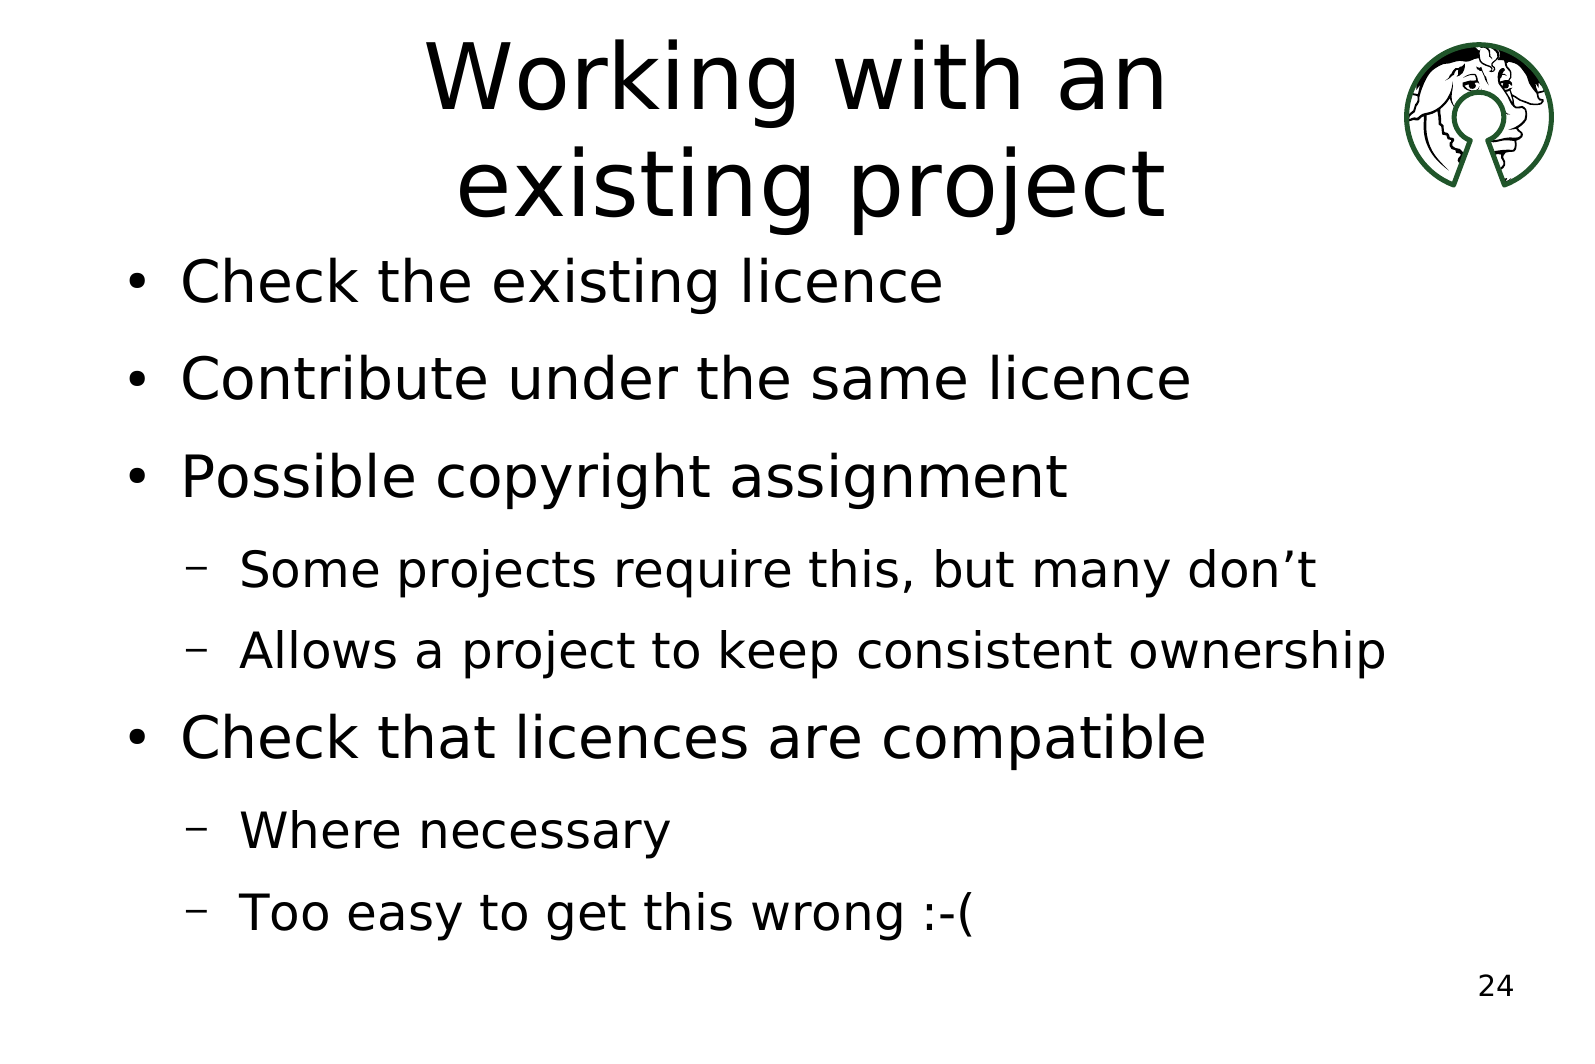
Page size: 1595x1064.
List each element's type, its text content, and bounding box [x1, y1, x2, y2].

list Check the existing licence Contribute under the same licence Possible copyright assignment Some projects require this, but many don’t Allows a project to keep consistent ownership Check that licences are compatible Where necessary Too easy to get this wrong :-( [79, 248, 1515, 951]
title Working with an existing project [79, 24, 1515, 239]
